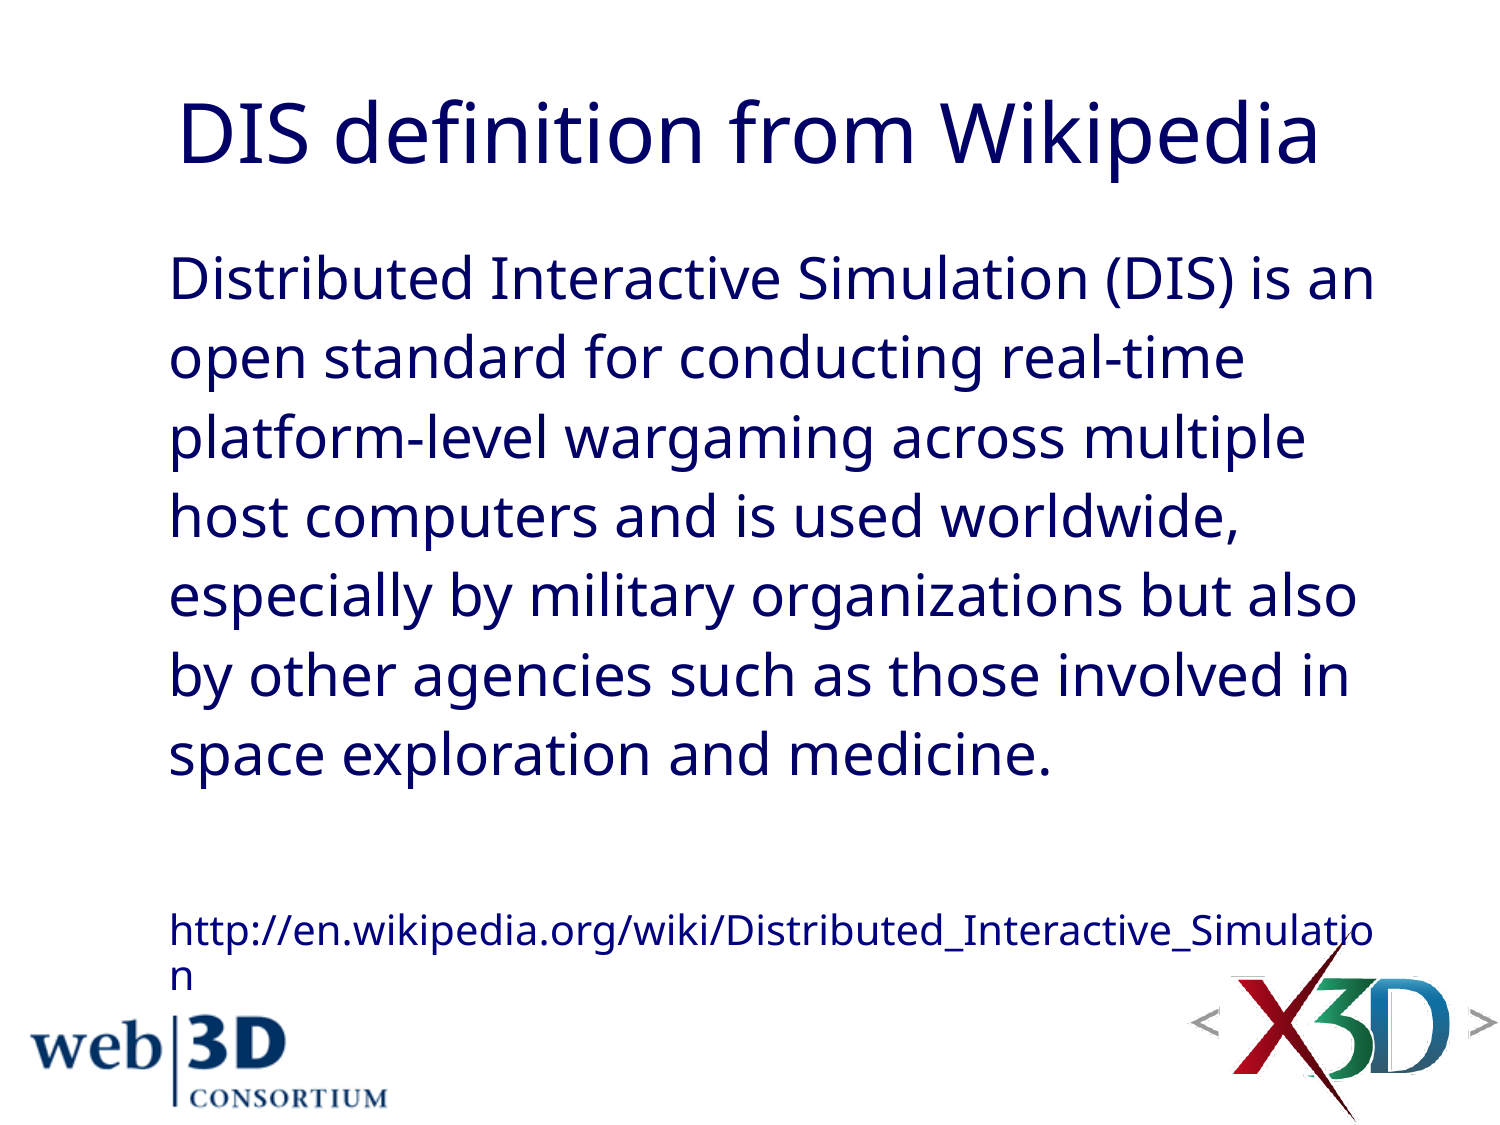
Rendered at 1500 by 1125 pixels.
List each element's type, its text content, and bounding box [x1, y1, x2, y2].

title DIS definition from Wikipedia [112, 44, 1388, 218]
picture [12, 998, 413, 1118]
picture [1187, 926, 1500, 1125]
list Distributed Interactive Simulation (DIS) is an open standard for conducting real-time platform-level wargaming across multiple host computers and is used worldwide, especially by military organizations but also by other agencies such as those involved in space exploration and medicine. http://en.wikipedia.org/wiki/Distributed_Interactive_Simulation [112, 237, 1388, 986]
